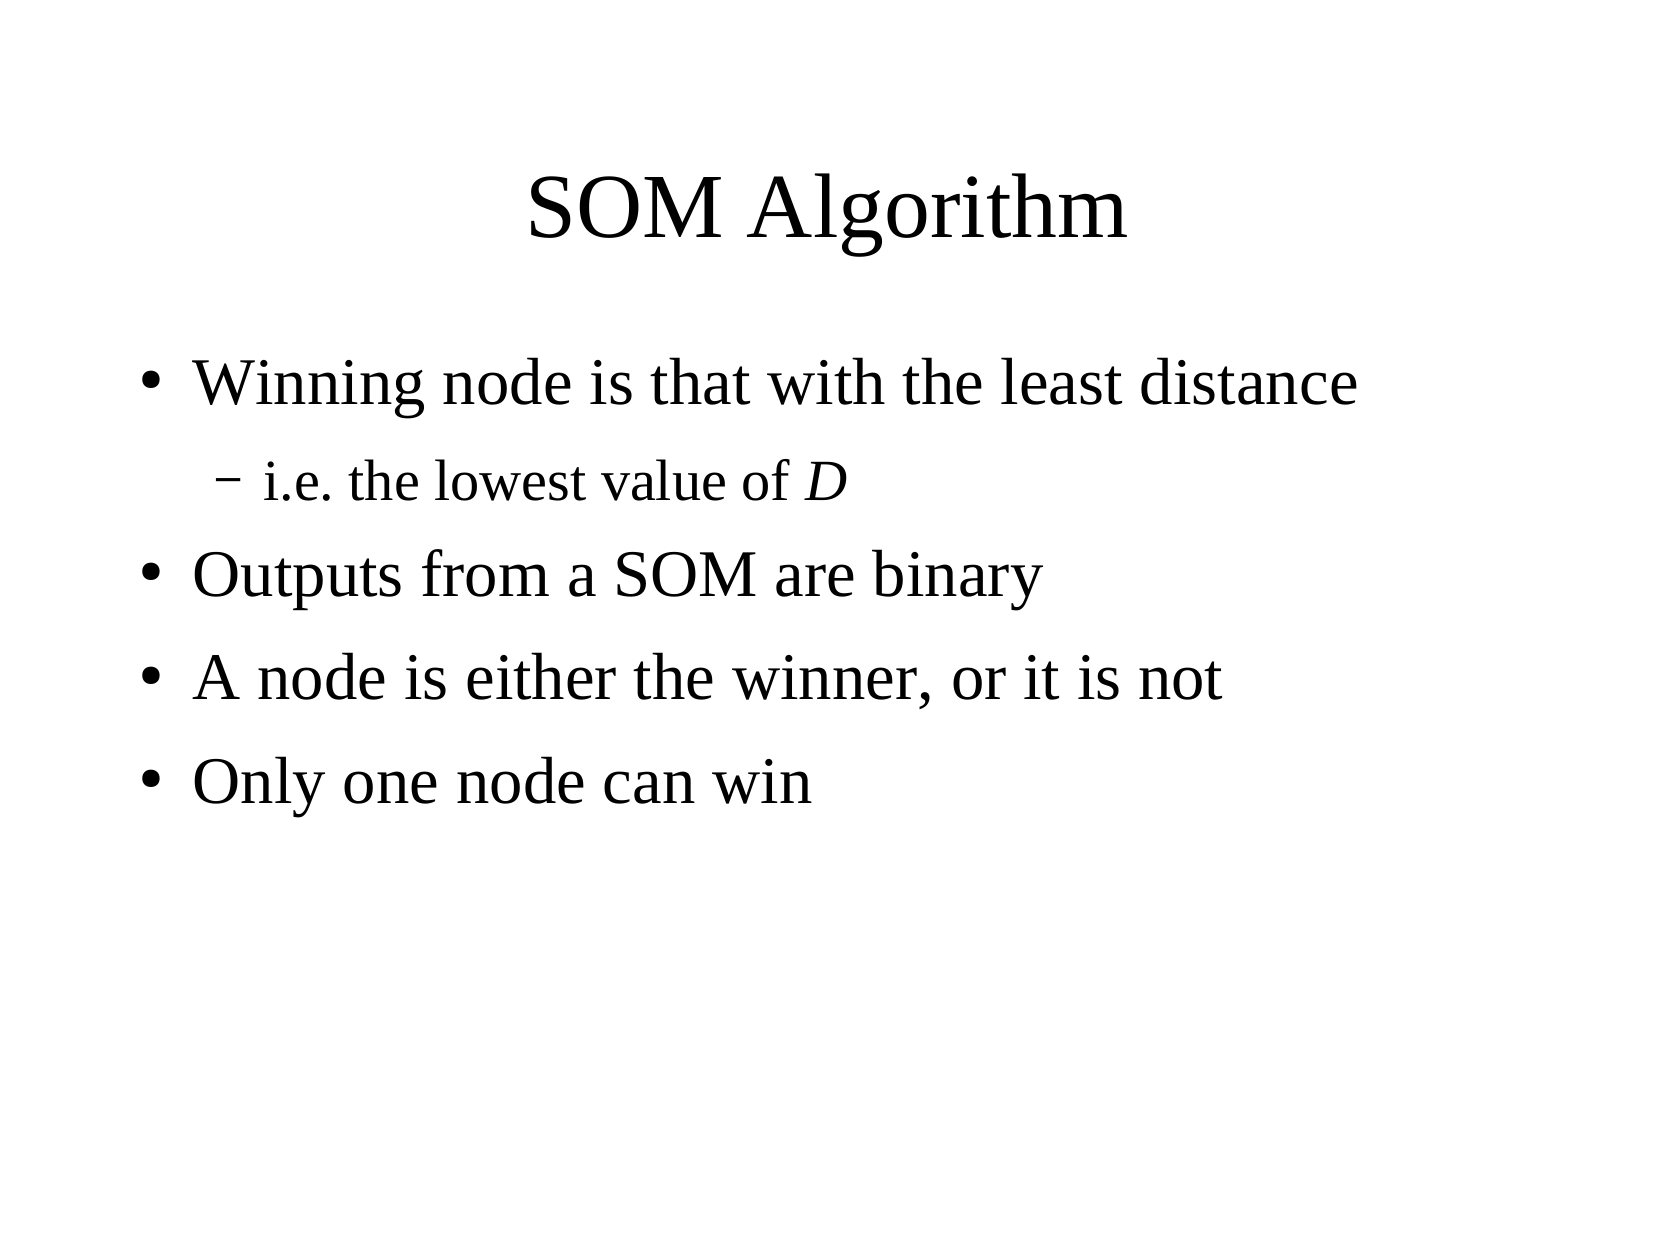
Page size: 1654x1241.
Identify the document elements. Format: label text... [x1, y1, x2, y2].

list Winning node is that with the least distance i.e. the lowest value of D Outputs from a SOM are binary A node is either the winner, or it is not Only one node can win [121, 344, 1534, 1127]
title SOM Algorithm [121, 102, 1534, 311]
